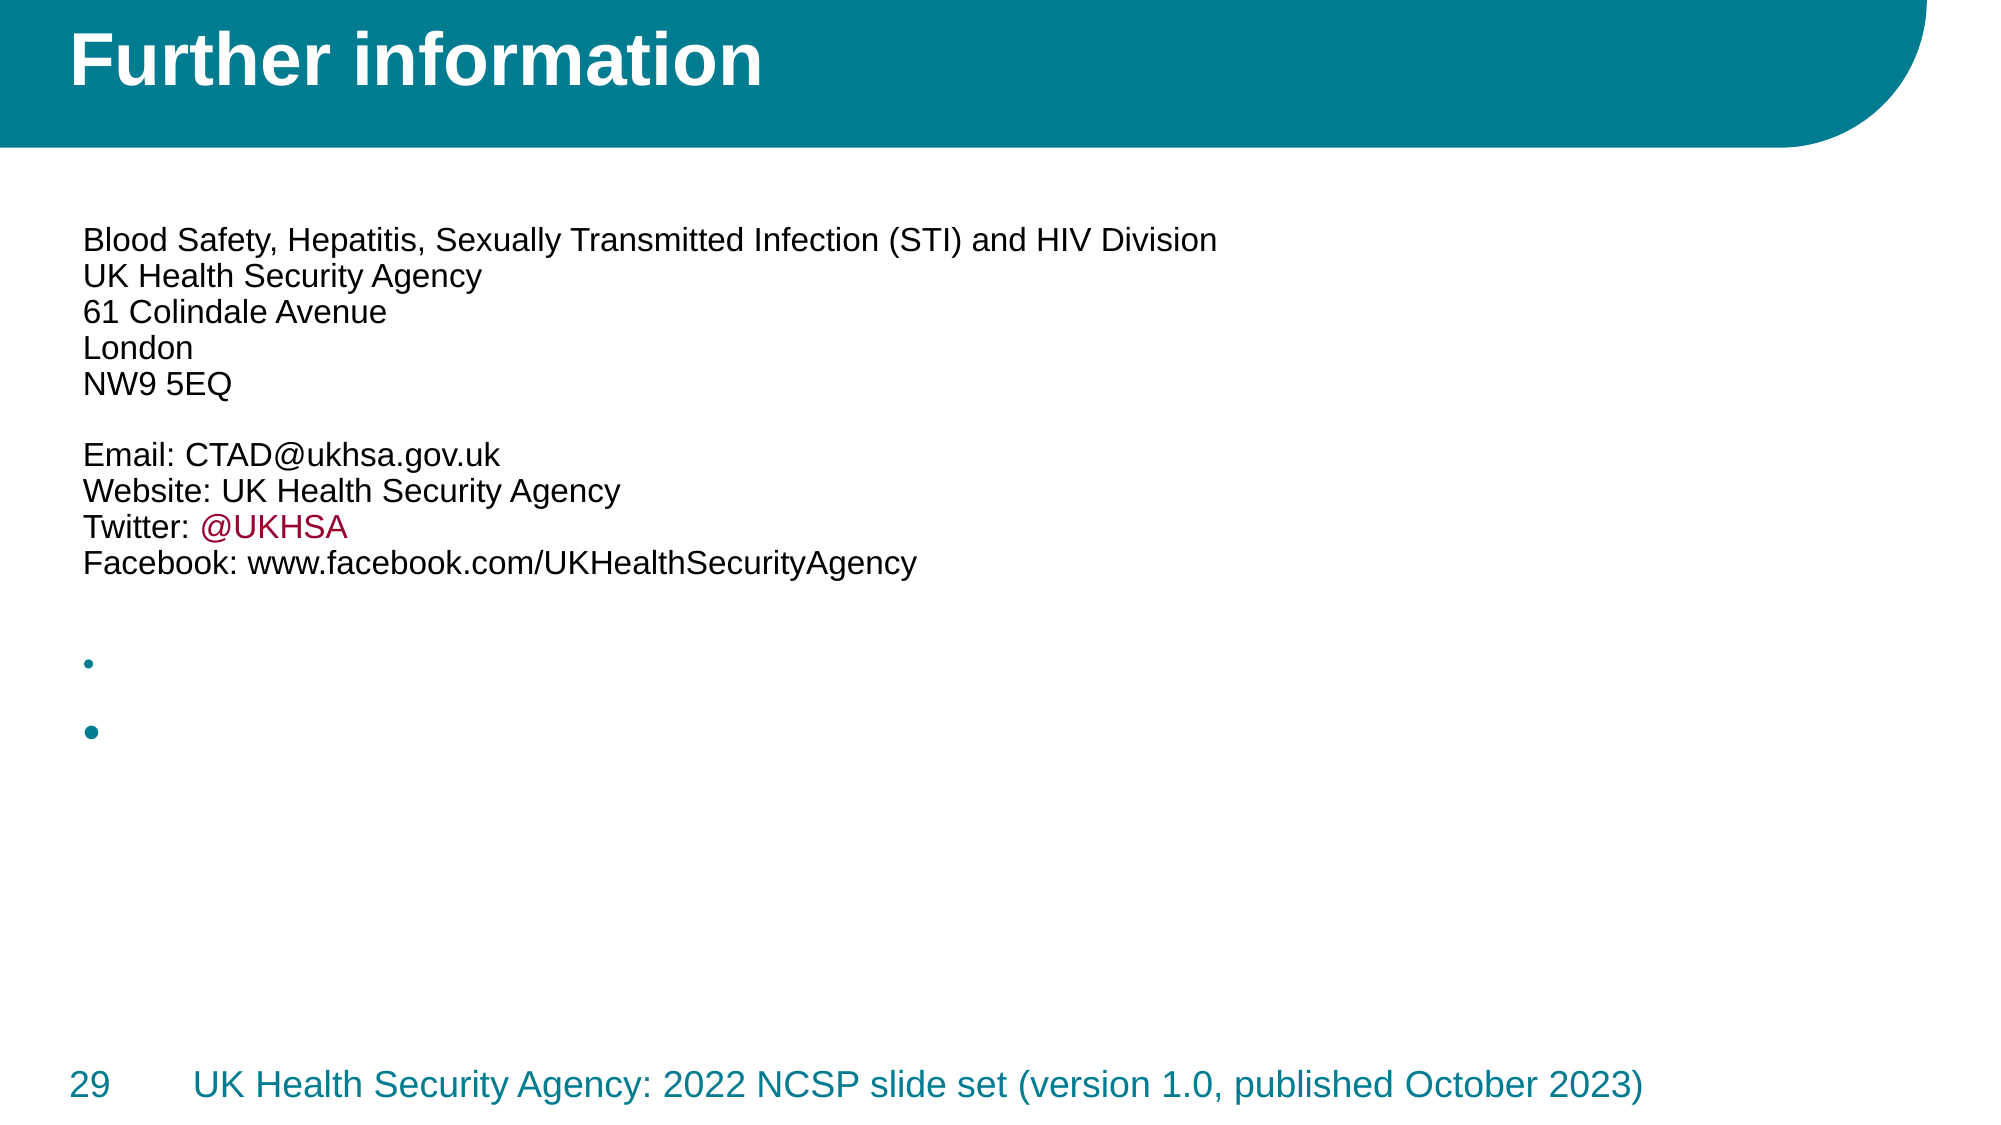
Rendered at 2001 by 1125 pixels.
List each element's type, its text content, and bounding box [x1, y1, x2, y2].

text_box UK Health Security Agency: 2022 NCSP slide set (version 1.0, published October 2023) [177, 1053, 1820, 1113]
text_box [54, 1053, 152, 1112]
list Blood Safety, Hepatitis, Sexually Transmitted Infection (STI) and HIV Division UK Health Security Agency 61 Colindale Avenue London NW9 5EQ Email: CTAD@ukhsa.gov.uk Website: UK Health Security Agency Twitter: @UKHSA Facebook: www.facebook.com/UKHealthSecurityAgency [67, 215, 1727, 994]
title Further information [54, 13, 1780, 134]
